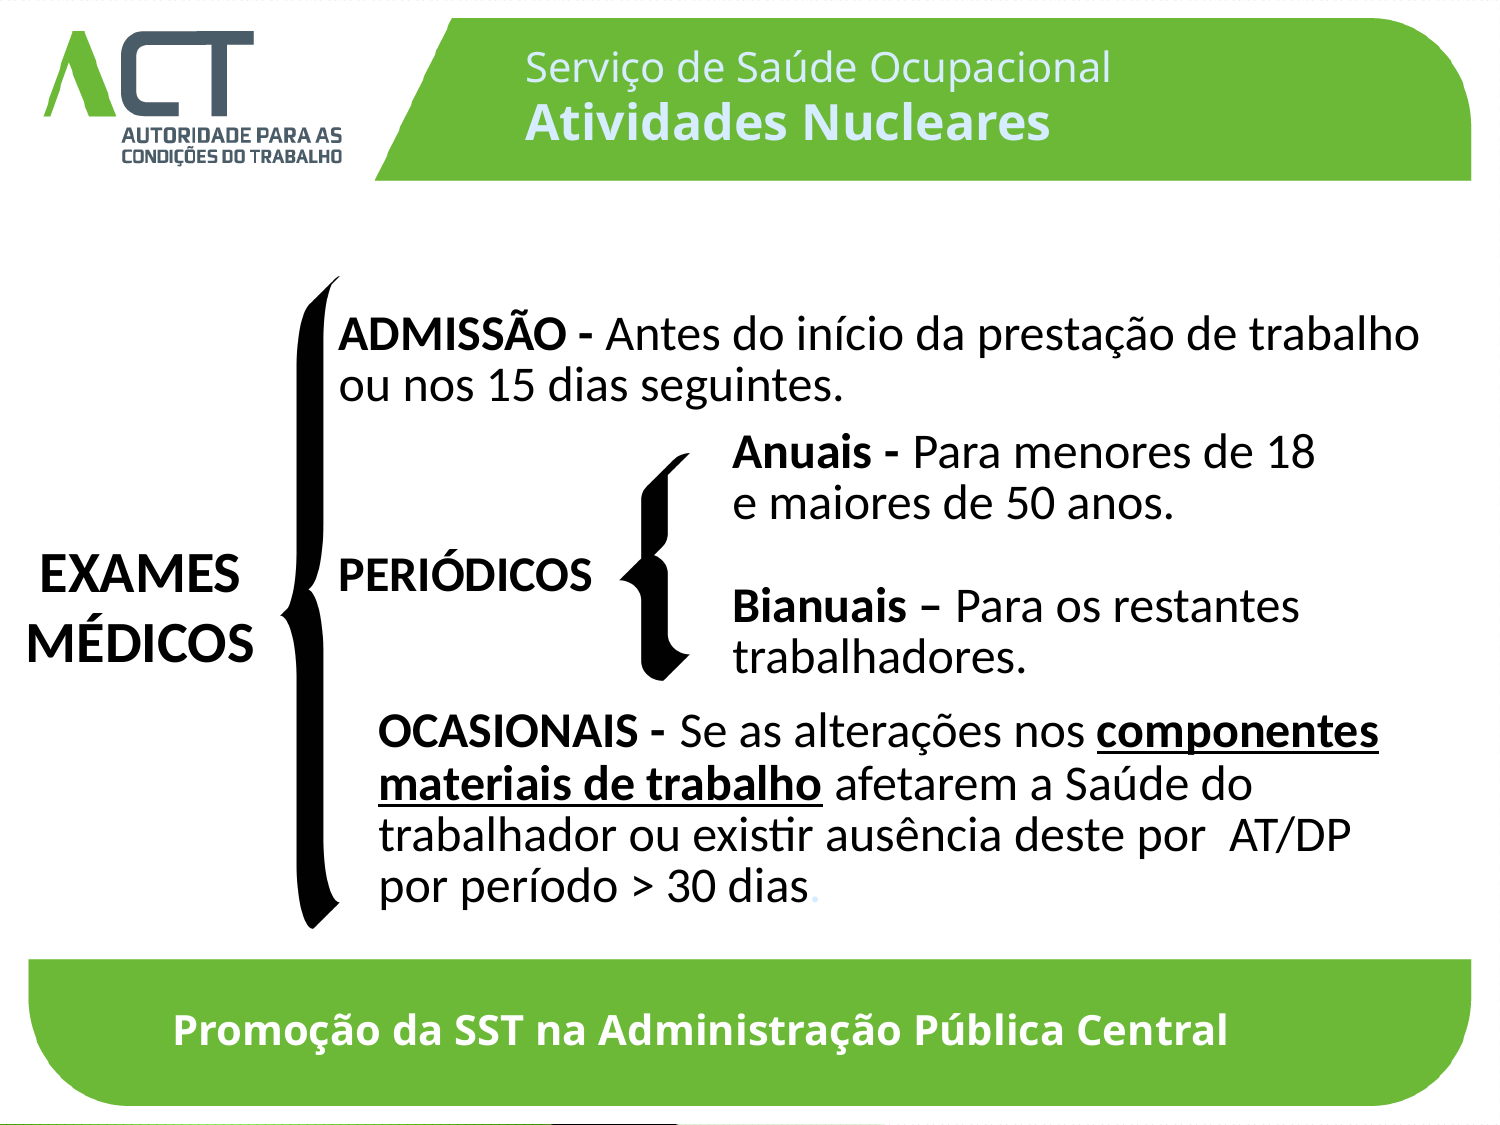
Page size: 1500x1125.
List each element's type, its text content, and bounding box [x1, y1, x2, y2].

text_box Anuais - Para menores de 18 e maiores de 50 anos. [717, 420, 1362, 539]
text_box Serviço de Saúde Ocupacional Atividades Nucleares [510, 24, 1328, 167]
text_box OCASIONAIS - Se as alterações nos componentes materiais de trabalho afetarem a Saúde do trabalhador ou existir ausência deste por AT/DP por período > 30 dias. [363, 692, 1448, 923]
text_box Promoção da SST na Administração Pública Central [172, 988, 1361, 1070]
text_box PERIÓDICOS [323, 533, 641, 610]
text_box EXAMES MÉDICOS [0, 527, 282, 683]
text_box Bianuais – Para os restantes trabalhadores. [717, 574, 1421, 693]
text_box ADMISSÃO - Antes do início da prestação de trabalho ou nos 15 dias seguintes. [324, 302, 1464, 421]
